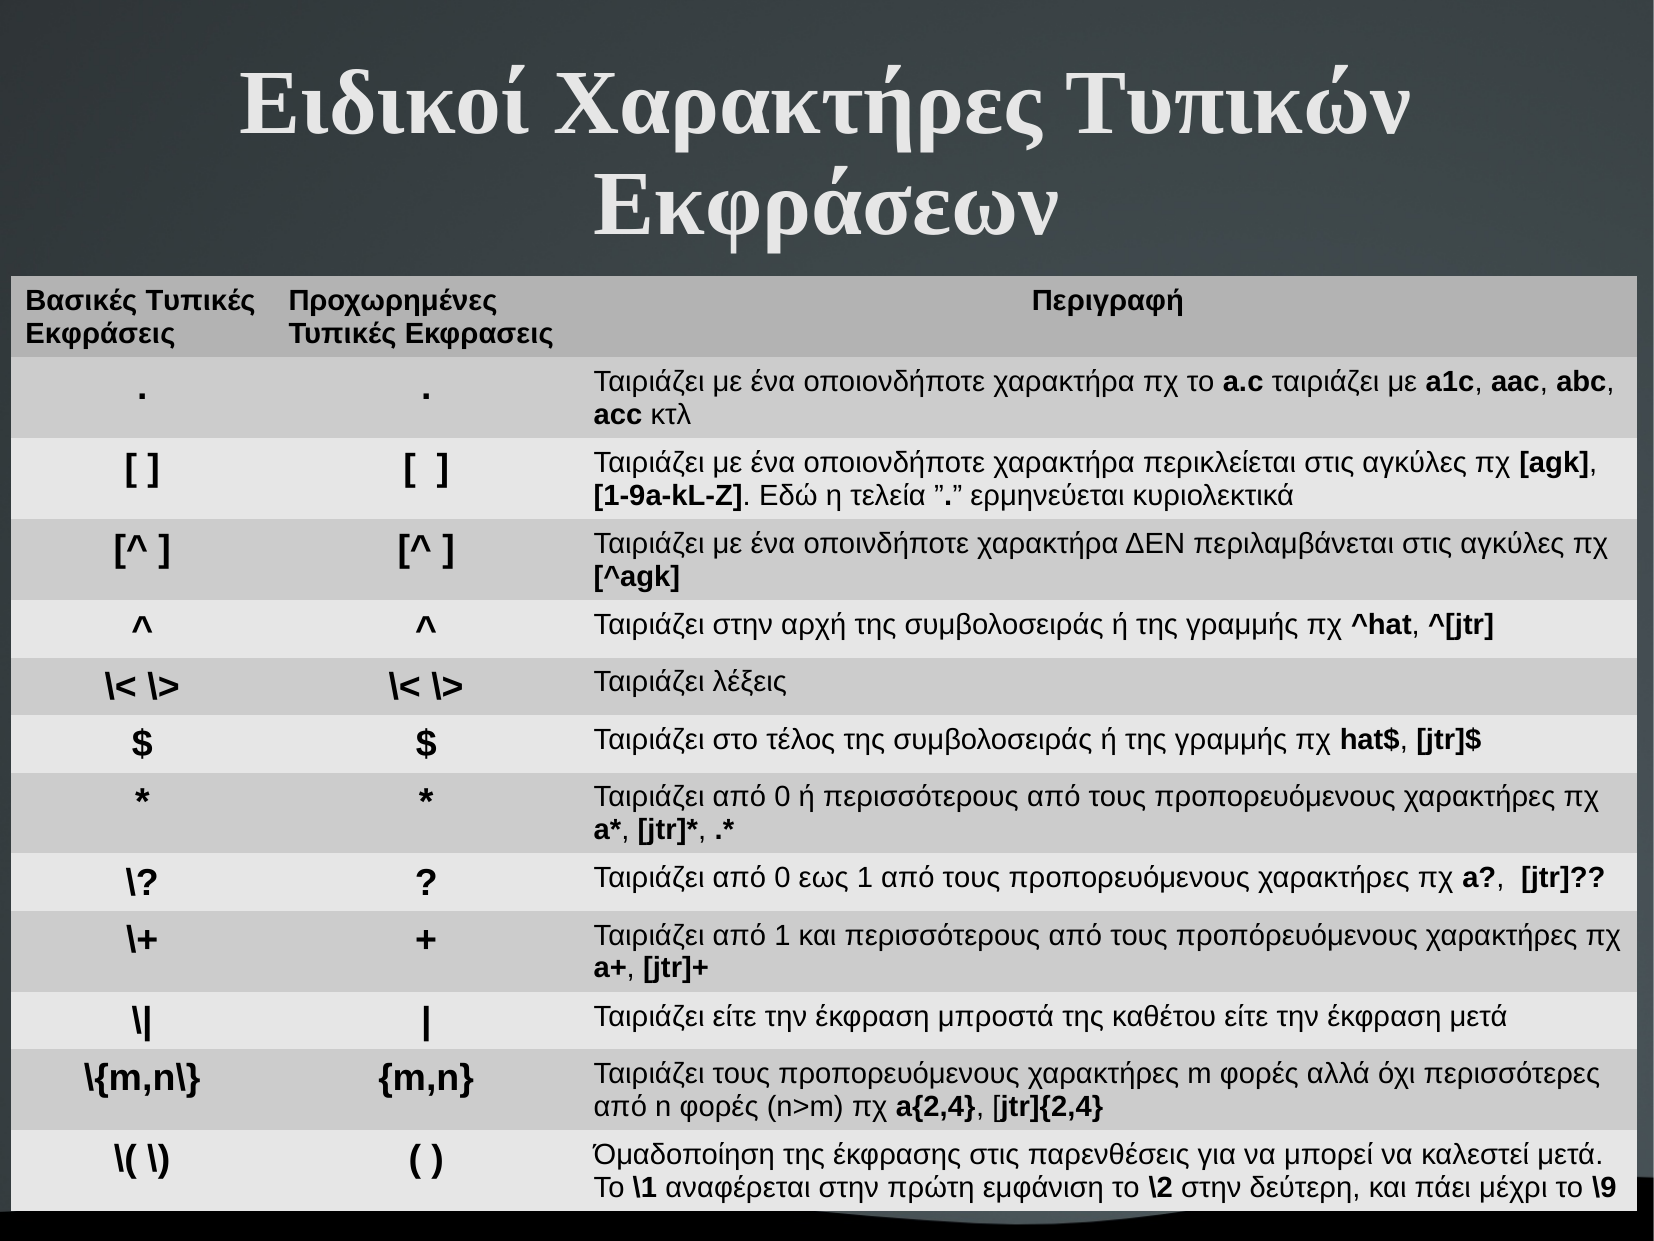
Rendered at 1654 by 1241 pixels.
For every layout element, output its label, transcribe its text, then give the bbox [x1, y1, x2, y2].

table_cell $ [11, 715, 274, 773]
table_header Περιγραφή [579, 276, 1637, 357]
table_cell | [274, 992, 579, 1049]
table_header Βασικές Τυπικές Εκφράσεις [11, 276, 274, 357]
table_cell \? [11, 853, 274, 911]
table_cell . [11, 357, 274, 438]
table_cell [ ] [11, 438, 274, 519]
table_header Προχωρημένες Τυπικές Εκφρασεις [274, 276, 579, 357]
table_cell ^ [274, 600, 579, 658]
table_cell ^ [11, 600, 274, 658]
table_cell Ταιριάζει με ένα οποιονδήποτε χαρακτήρα περικλείεται στις αγκύλες πχ [agk], [1-9a-kL-Z]. Εδώ η τελεία ”.” ερμηνεύεται κυριολεκτικά [579, 438, 1637, 519]
table_cell Ταιριάζει τους προπορευόμενους χαρακτήρες m φορές αλλά όχι περισσότερες από n φορές (n>m) πχ a{2,4}, [jtr]{2,4} [579, 1049, 1637, 1130]
table_cell Ταιριάζει είτε την έκφραση μπροστά της καθέτου είτε την έκφραση μετά [579, 992, 1637, 1049]
table_cell \< \> [274, 658, 579, 715]
table_cell \+ [11, 911, 274, 992]
table_cell \{m,n\} [11, 1049, 274, 1130]
table_cell {m,n} [274, 1049, 579, 1130]
table_cell \< \> [11, 658, 274, 715]
table_cell Ταιριάζει με ένα οποινδήποτε χαρακτήρα ΔΕΝ περιλαμβάνεται στις αγκύλες πχ [^agk] [579, 519, 1637, 600]
table_cell Όμαδοποίηση της έκφρασης στις παρενθέσεις για να μπορεί να καλεστεί μετά. Το \1 αναφέρεται στην πρώτη εμφάνιση το \2 στην δεύτερη, και πάει μέχρι το \9 [579, 1130, 1637, 1211]
table_cell $ [274, 715, 579, 773]
title Ειδικοί Χαρακτήρες Τυπικών Εκφράσεων [82, 33, 1571, 273]
table_cell Ταιριάζει από 0 εως 1 από τους προπορευόμενους χαρακτήρες πχ a?, [jtr]?? [579, 853, 1637, 911]
table_cell [^ ] [11, 519, 274, 600]
table_cell \| [11, 992, 274, 1049]
table_cell Ταιριάζει στην αρχή της συμβολοσειράς ή της γραμμής πχ ^hat, ^[jtr] [579, 600, 1637, 658]
table_cell ? [274, 853, 579, 911]
table_cell Ταιριάζει λέξεις [579, 658, 1637, 715]
table_cell * [11, 773, 274, 853]
table_cell [ ] [274, 438, 579, 519]
table_cell . [274, 357, 579, 438]
table_cell ( ) [274, 1130, 579, 1211]
picture [0, 0, 1654, 1241]
table_cell Ταιριάζει από 1 και περισσότερους από τους προπόρευόμενους χαρακτήρες πχ a+, [jtr]+ [579, 911, 1637, 992]
table_cell Ταιριάζει στο τέλος της συμβολοσειράς ή της γραμμής πχ hat$, [jtr]$ [579, 715, 1637, 773]
table_cell \( \) [11, 1130, 274, 1211]
table_cell + [274, 911, 579, 992]
table_cell Ταιριάζει με ένα οποιονδήποτε χαρακτήρα πχ το a.c ταιριάζει με a1c, aac, abc, acc κτλ [579, 357, 1637, 438]
table_cell * [274, 773, 579, 853]
table_cell Ταιριάζει από 0 ή περισσότερους από τους προπορευόμενους χαρακτήρες πχ a*, [jtr]*, .* [579, 773, 1637, 853]
table_cell [^ ] [274, 519, 579, 600]
